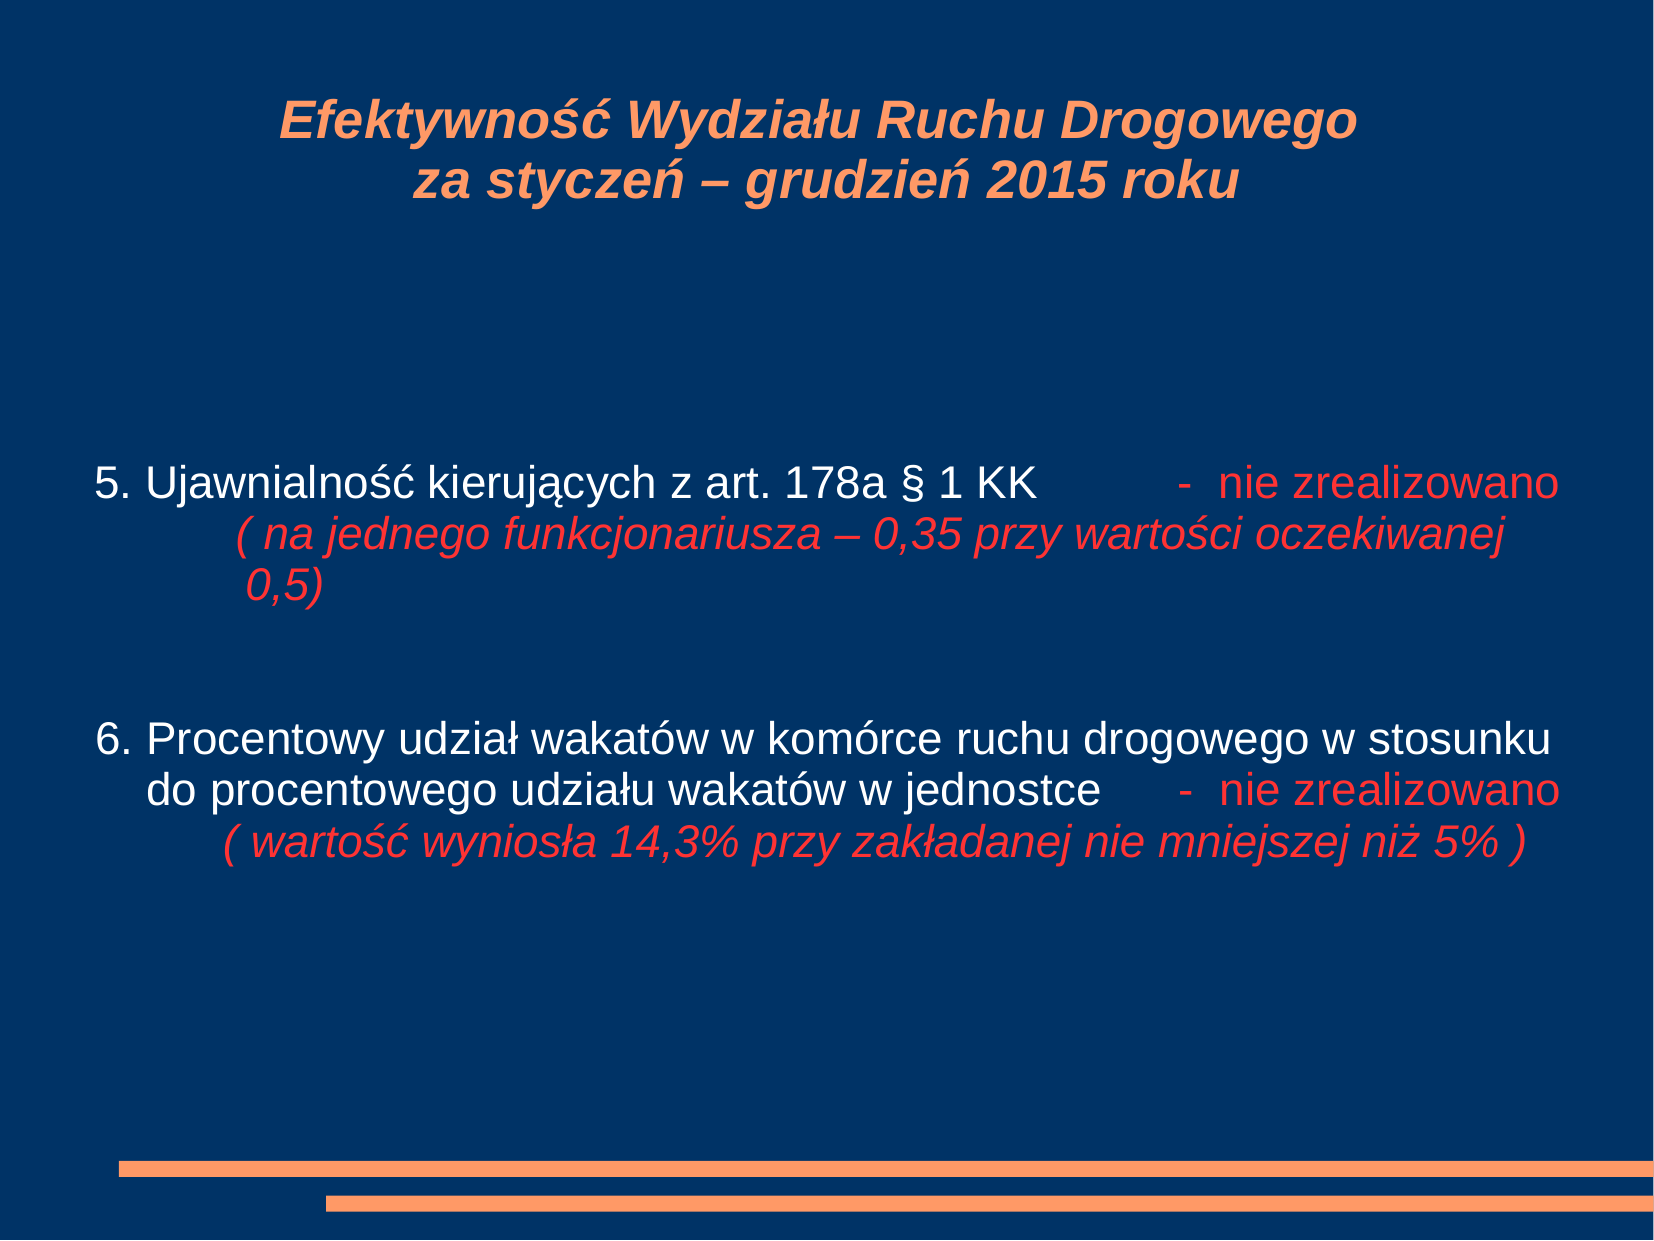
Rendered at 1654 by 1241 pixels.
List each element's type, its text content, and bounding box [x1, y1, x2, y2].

list 5. Ujawnialność kierujących z art. 178a § 1 KK - nie zrealizowano ( na jednego funkcjonariusza – 0,35 przy wartości oczekiwanej 0,5) 6. Procentowy udział wakatów w komórce ruchu drogowego w stosunku do procentowego udziału wakatów w jednostce - nie zrealizowano ( wartość wyniosła 14,3% przy zakładanej nie mniejszej niż 5% ) [82, 355, 1571, 1174]
title Efektywność Wydziału Ruchu Drogowego za styczeń – grudzień 2015 roku [121, 46, 1534, 254]
